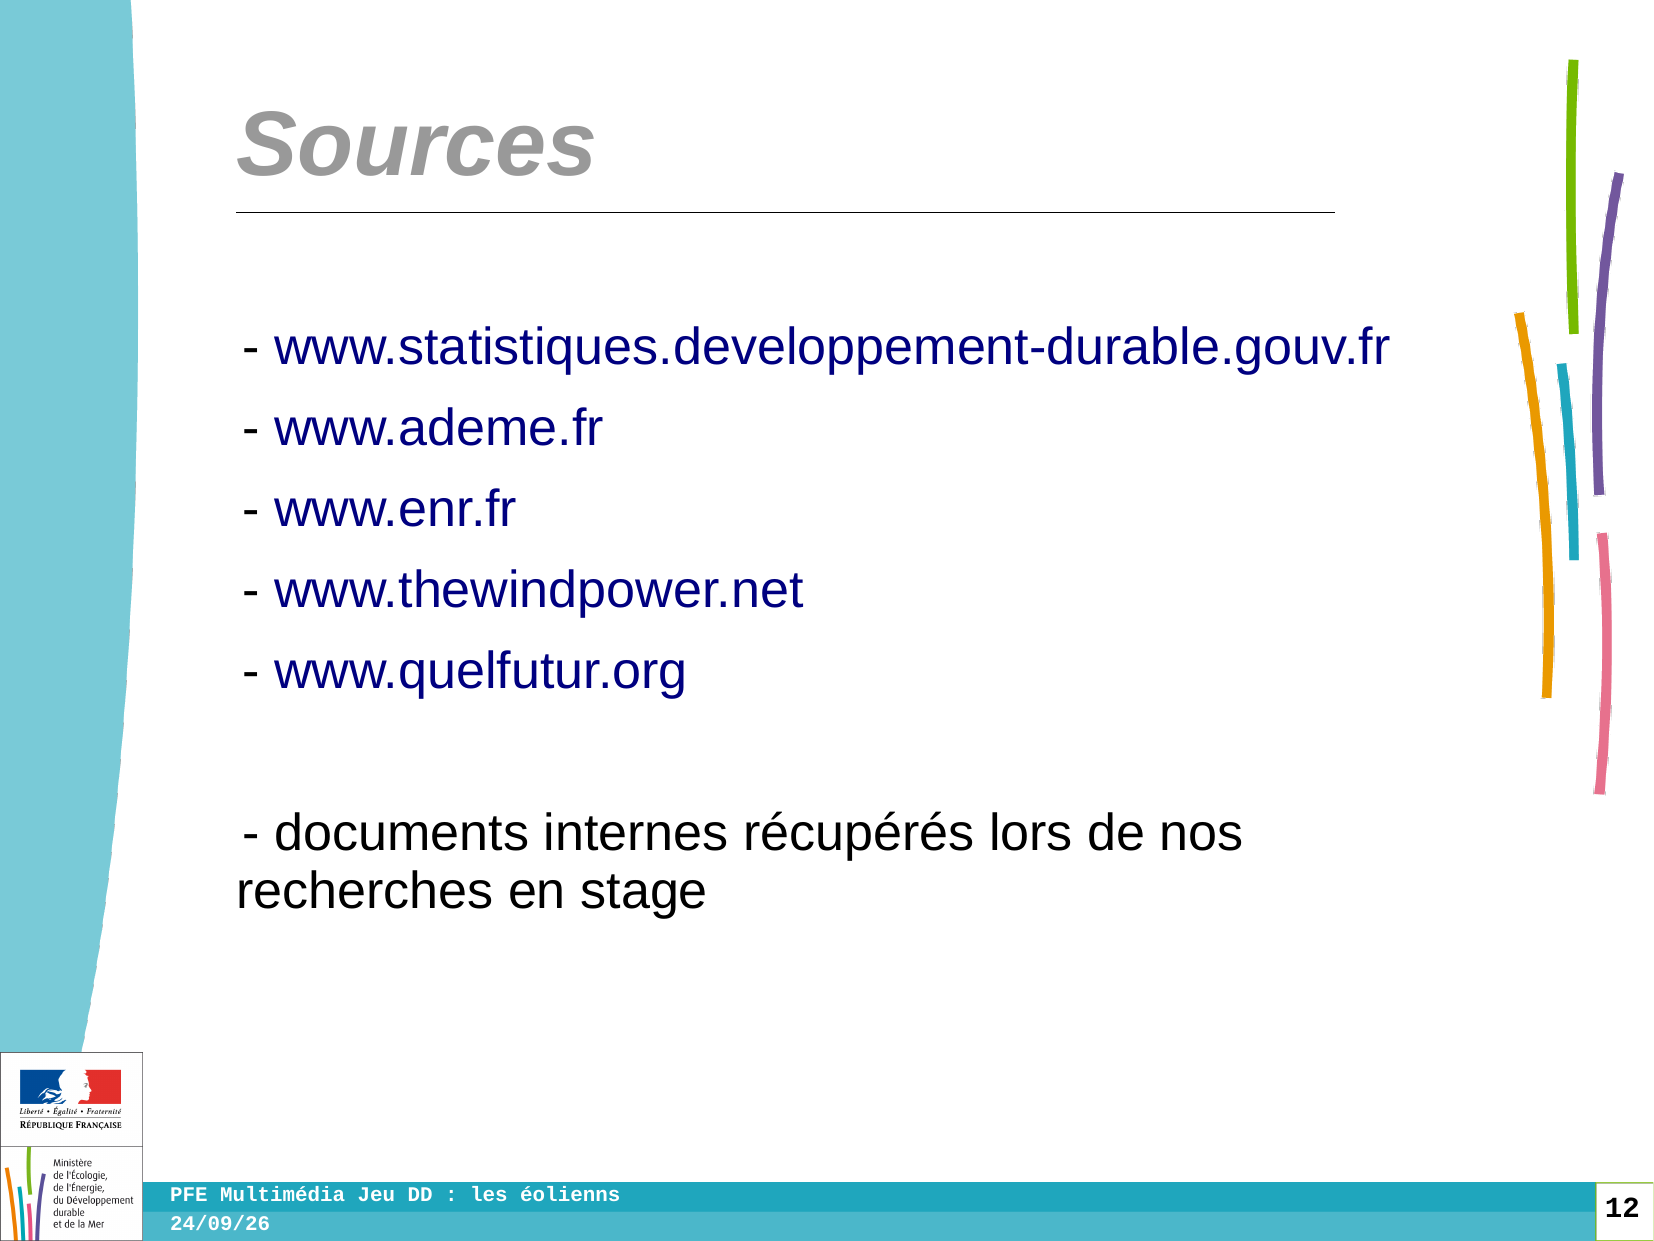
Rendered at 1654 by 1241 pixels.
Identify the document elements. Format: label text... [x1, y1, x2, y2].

picture [0, 0, 1654, 1241]
list - www.statistiques.developpement-durable.gouv.fr - www.ademe.fr - www.enr.fr - www.thewindpower.net - www.quelfutur.org - documents internes récupérés lors de nos recherches en stage [236, 236, 1477, 1163]
title Sources [236, 77, 1447, 210]
